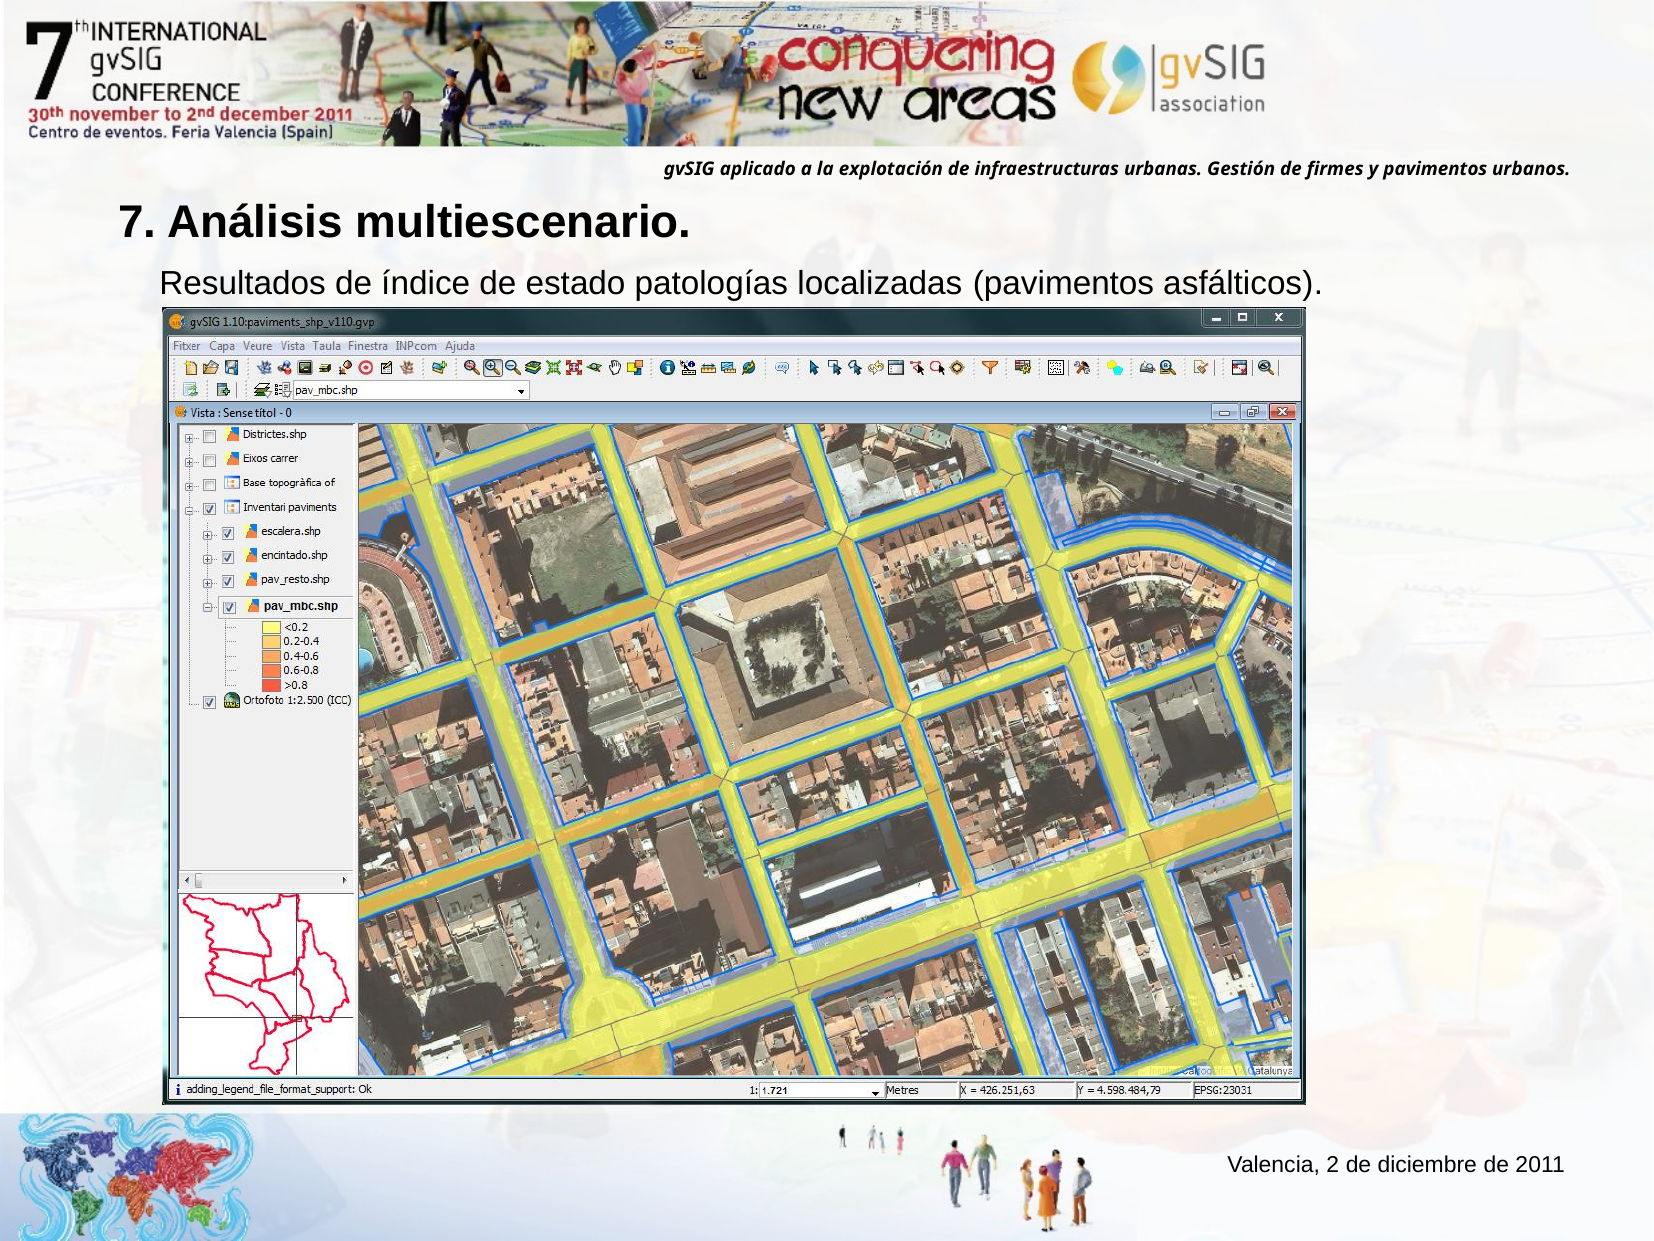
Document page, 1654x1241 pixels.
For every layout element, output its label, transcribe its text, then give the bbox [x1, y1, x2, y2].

text_box Resultados de índice de estado patologías localizadas (pavimentos asfálticos). [159, 236, 1548, 443]
title gvSIG aplicado a la explotación de infraestructuras urbanas. Gestión de firmes y pavimentos urbanos. [88, 149, 1595, 188]
text_box 7. Análisis multiescenario. [118, 195, 1093, 247]
picture [0, 0, 1654, 1241]
